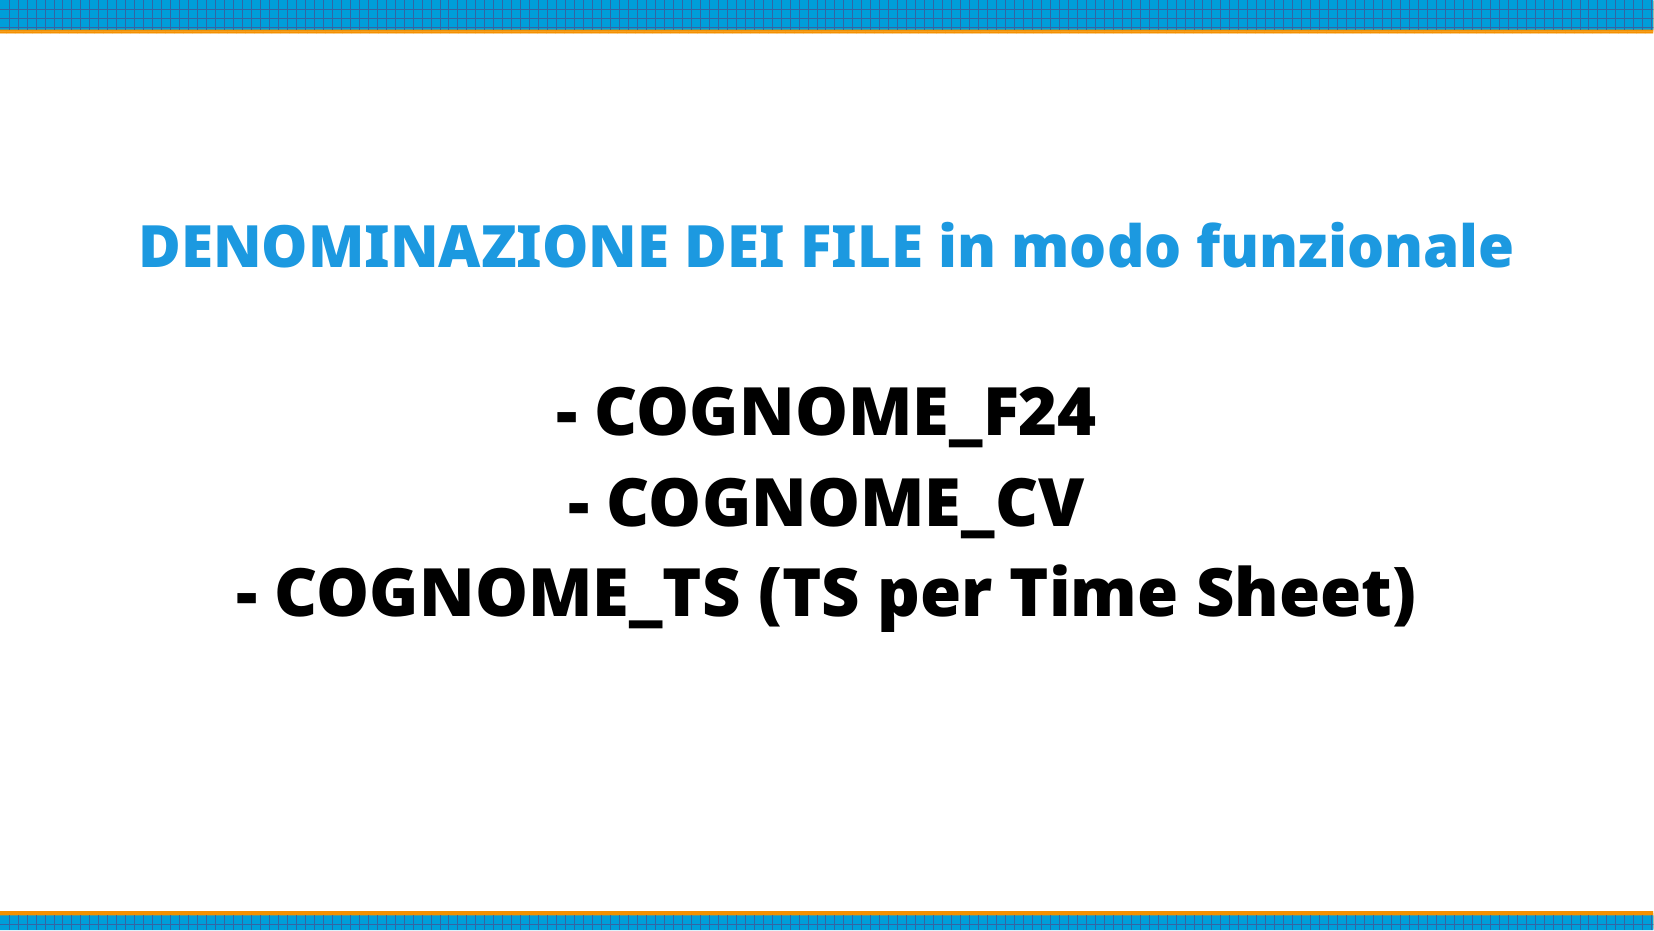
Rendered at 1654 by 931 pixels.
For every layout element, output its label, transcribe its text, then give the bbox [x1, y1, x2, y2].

subtitle DENOMINAZIONE DEI FILE in modo funzionale - COGNOME_F24 - COGNOME_CV - COGNOME_TS (TS per Time Sheet) [88, 44, 1565, 798]
